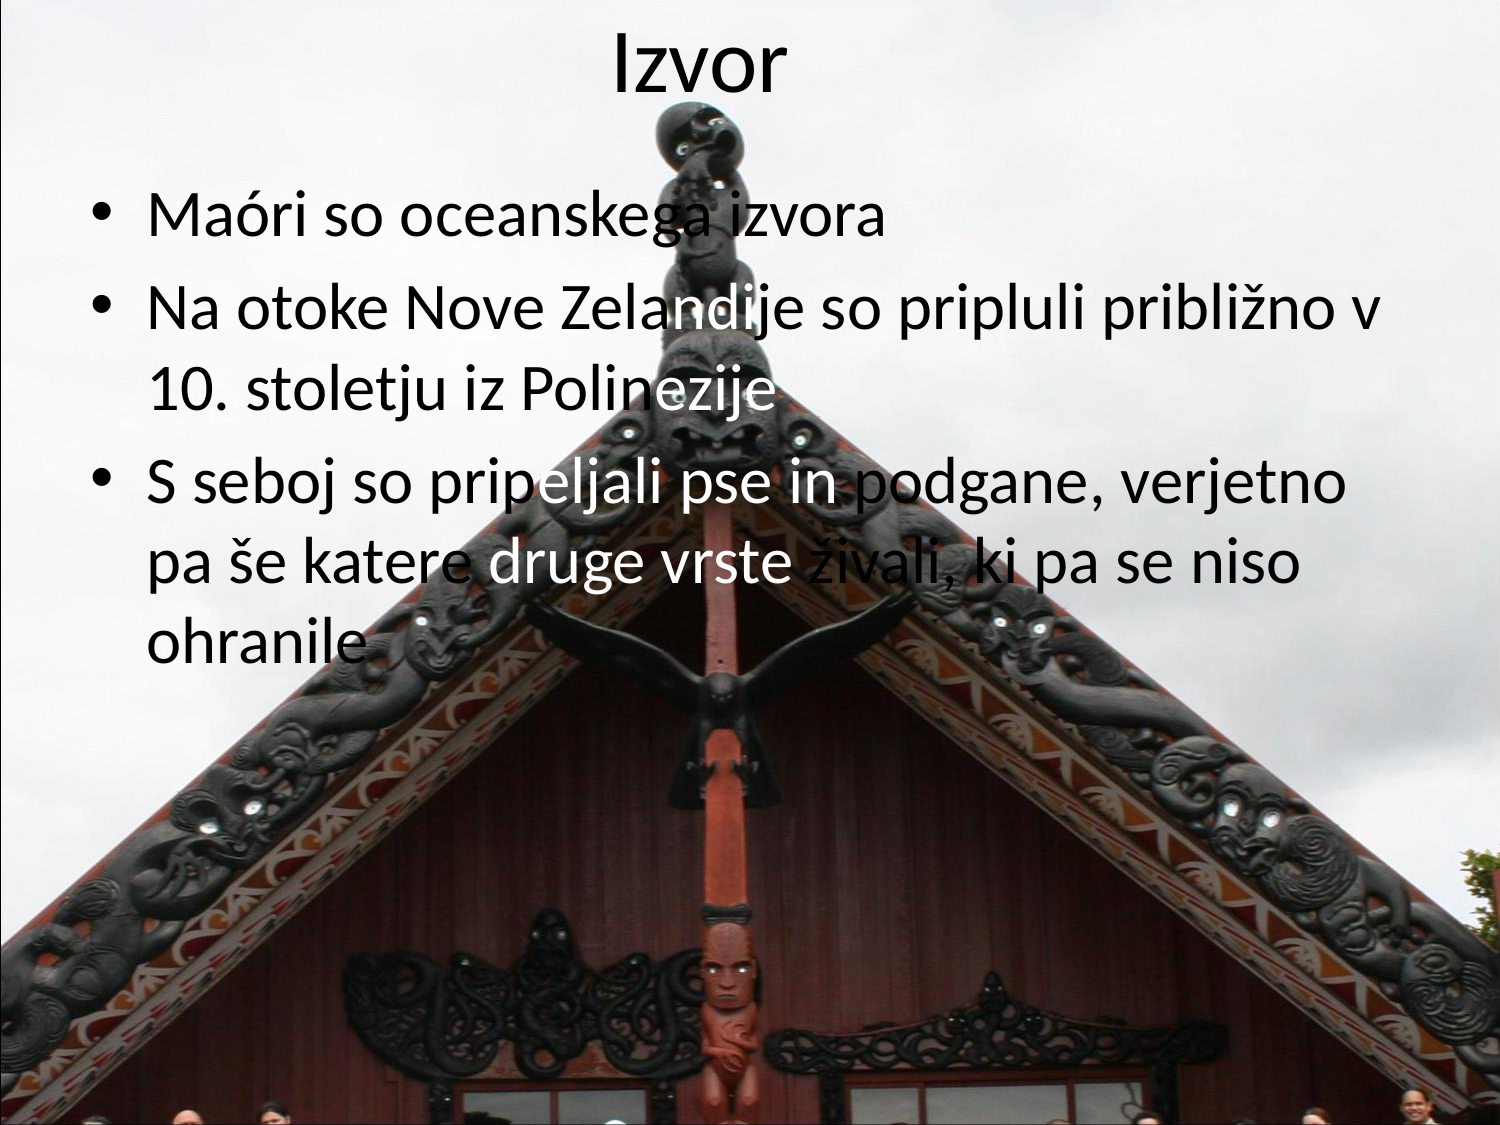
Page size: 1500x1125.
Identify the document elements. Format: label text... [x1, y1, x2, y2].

picture [0, 0, 1500, 1125]
title Izvor [24, 0, 1375, 150]
list Maóri so oceanskega izvora Na otoke Nove Zelandije so pripluli približno v 10. stoletju iz Polinezije S seboj so pripeljali pse in podgane, verjetno pa še katere druge vrste živali, ki pa se niso ohranile [75, 162, 1425, 905]
